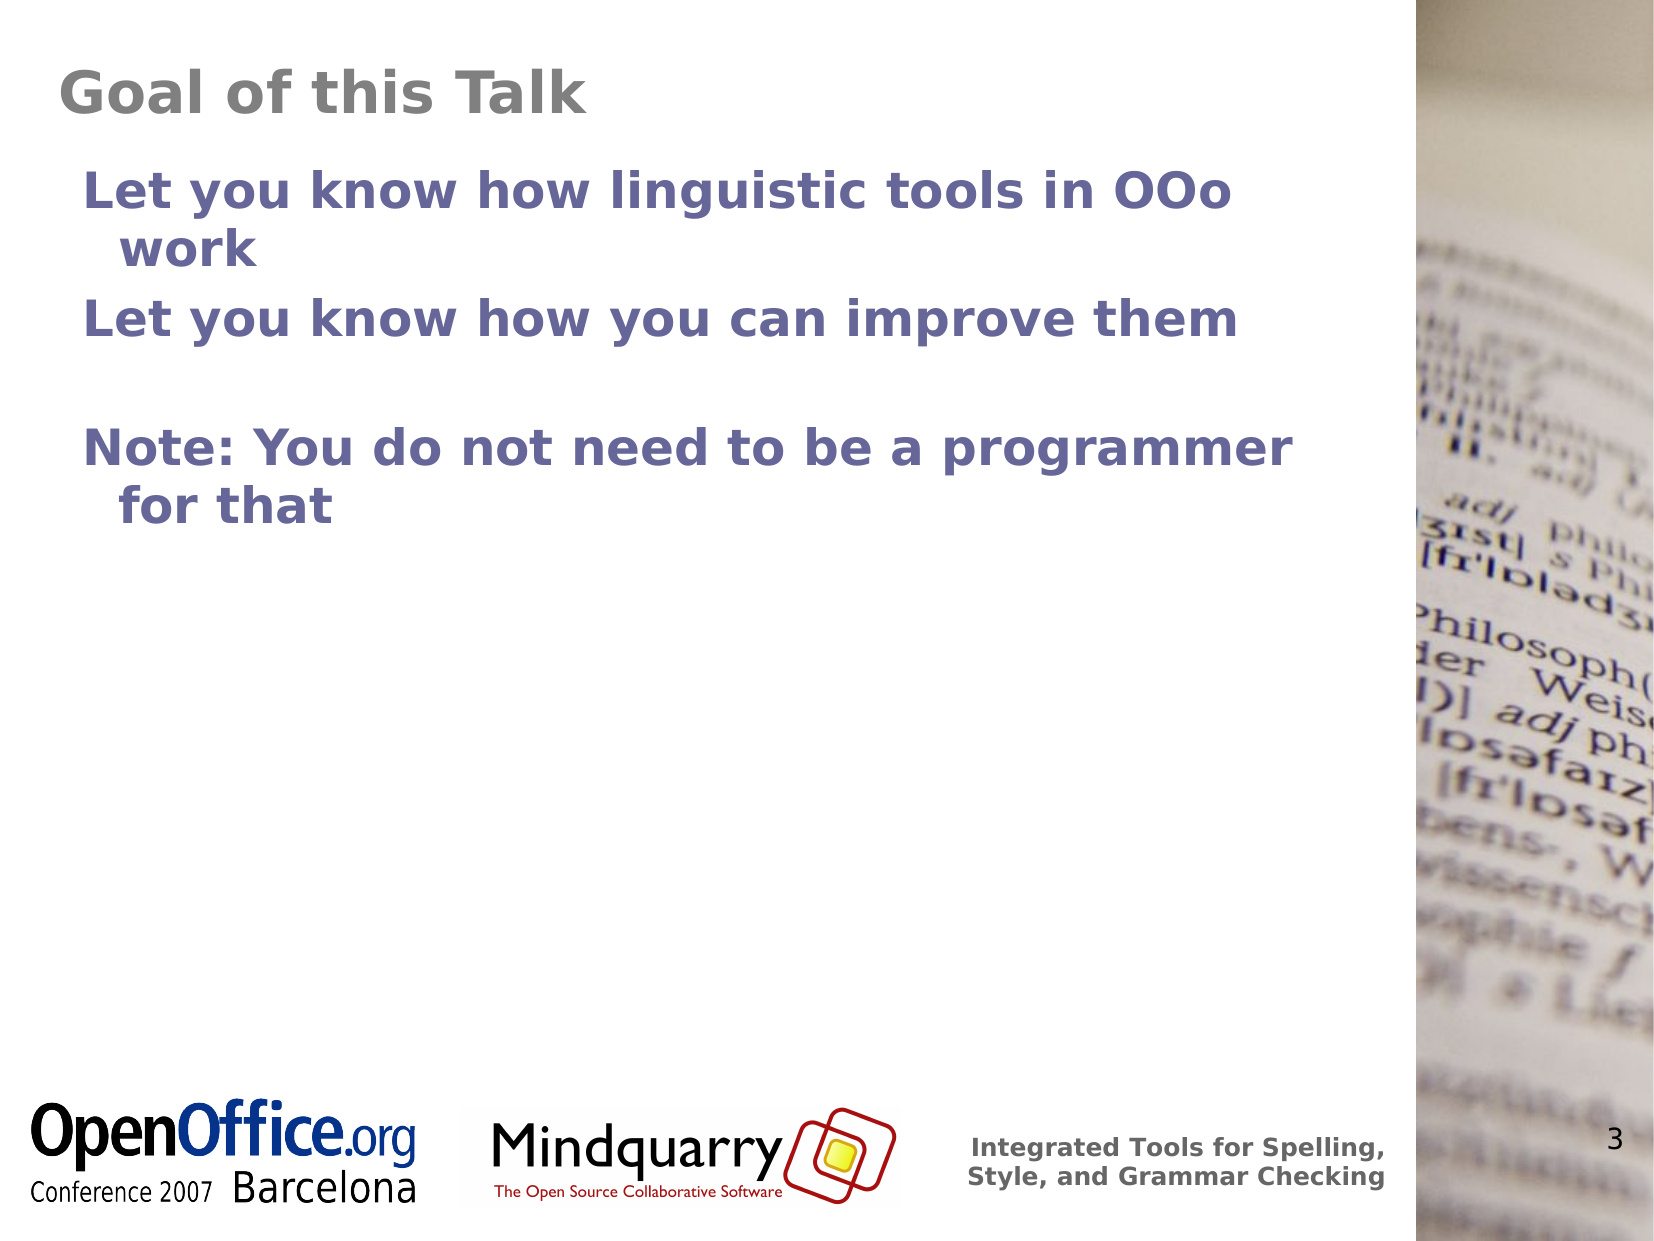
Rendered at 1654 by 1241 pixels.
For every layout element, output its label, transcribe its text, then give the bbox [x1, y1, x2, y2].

picture [1416, 0, 1654, 1241]
picture [31, 1098, 415, 1203]
picture [460, 1107, 901, 1208]
list Goal of this Talk Let you know how linguistic tools in OOo work Let you know how you can improve them Note: You do not need to be a programmer for that [59, 59, 1388, 931]
